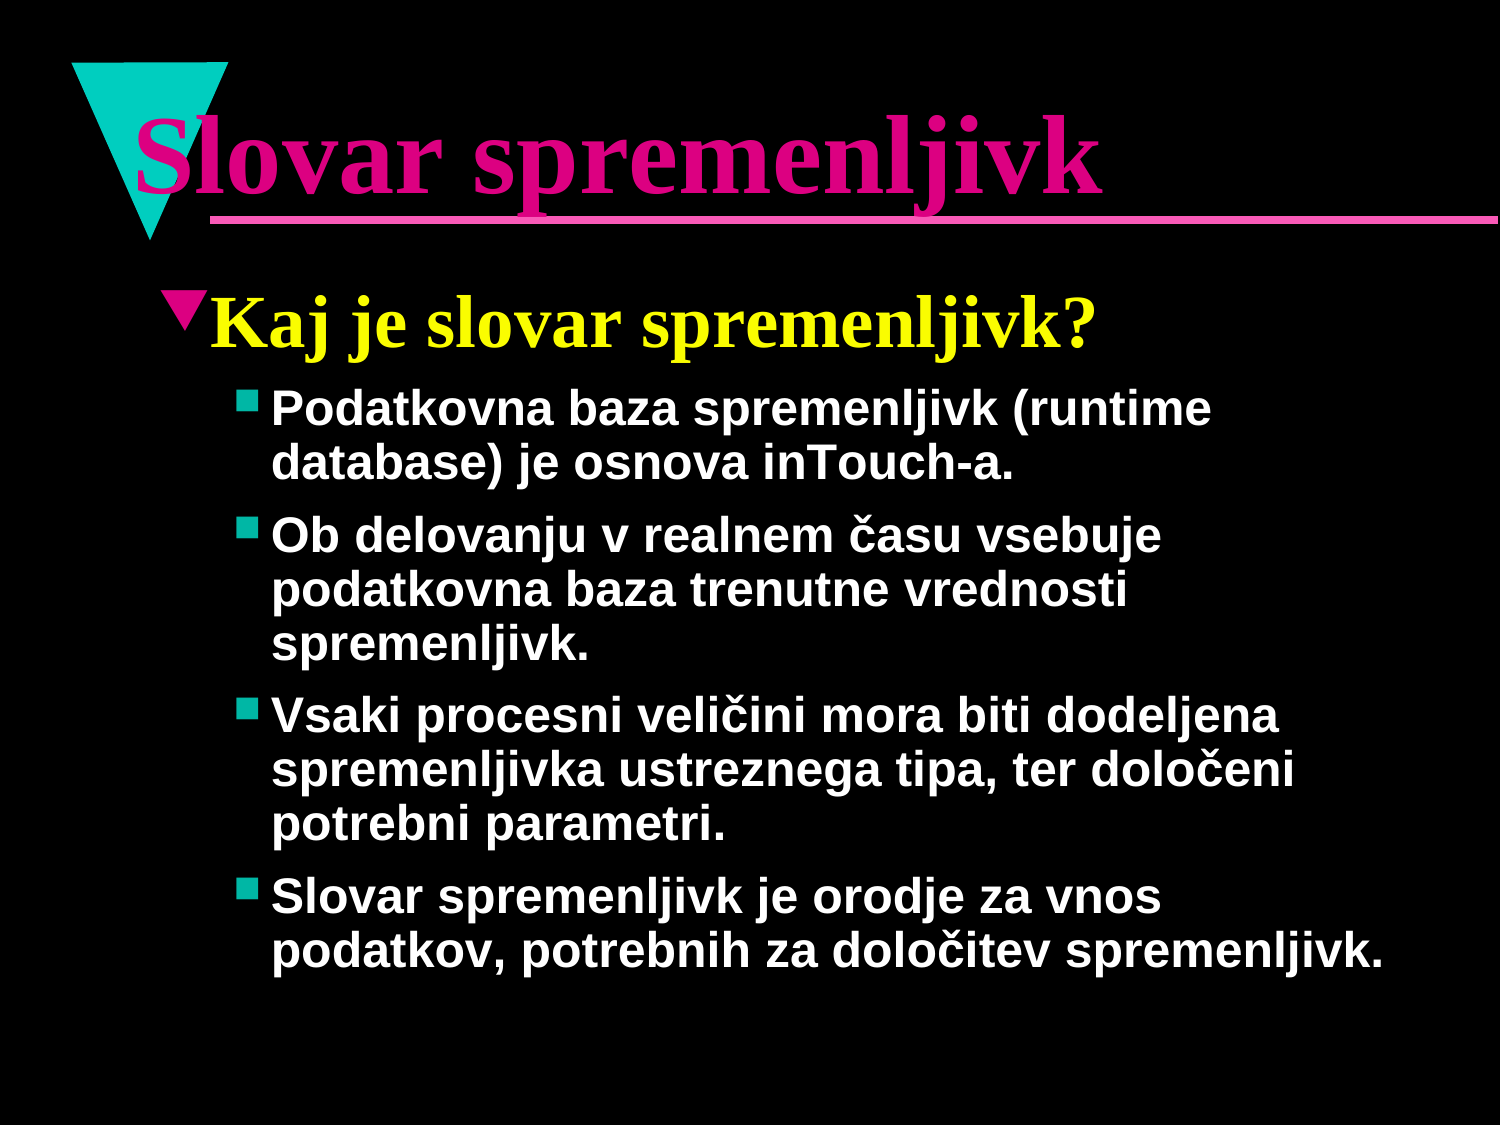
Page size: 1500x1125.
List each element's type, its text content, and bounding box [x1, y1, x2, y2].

title Slovar spremenljivk [117, 63, 1426, 251]
list Kaj je slovar spremenljivk? Podatkovna baza spremenljivk (runtime database) je osnova inTouch-a. Ob delovanju v realnem času vsebuje podatkovna baza trenutne vrednosti spremenljivk. Vsaki procesni veličini mora biti dodeljena spremenljivka ustreznega tipa, ter določeni potrebni parametri. Slovar spremenljivk je orodje za vnos podatkov, potrebnih za določitev spremenljivk. [143, 274, 1425, 986]
